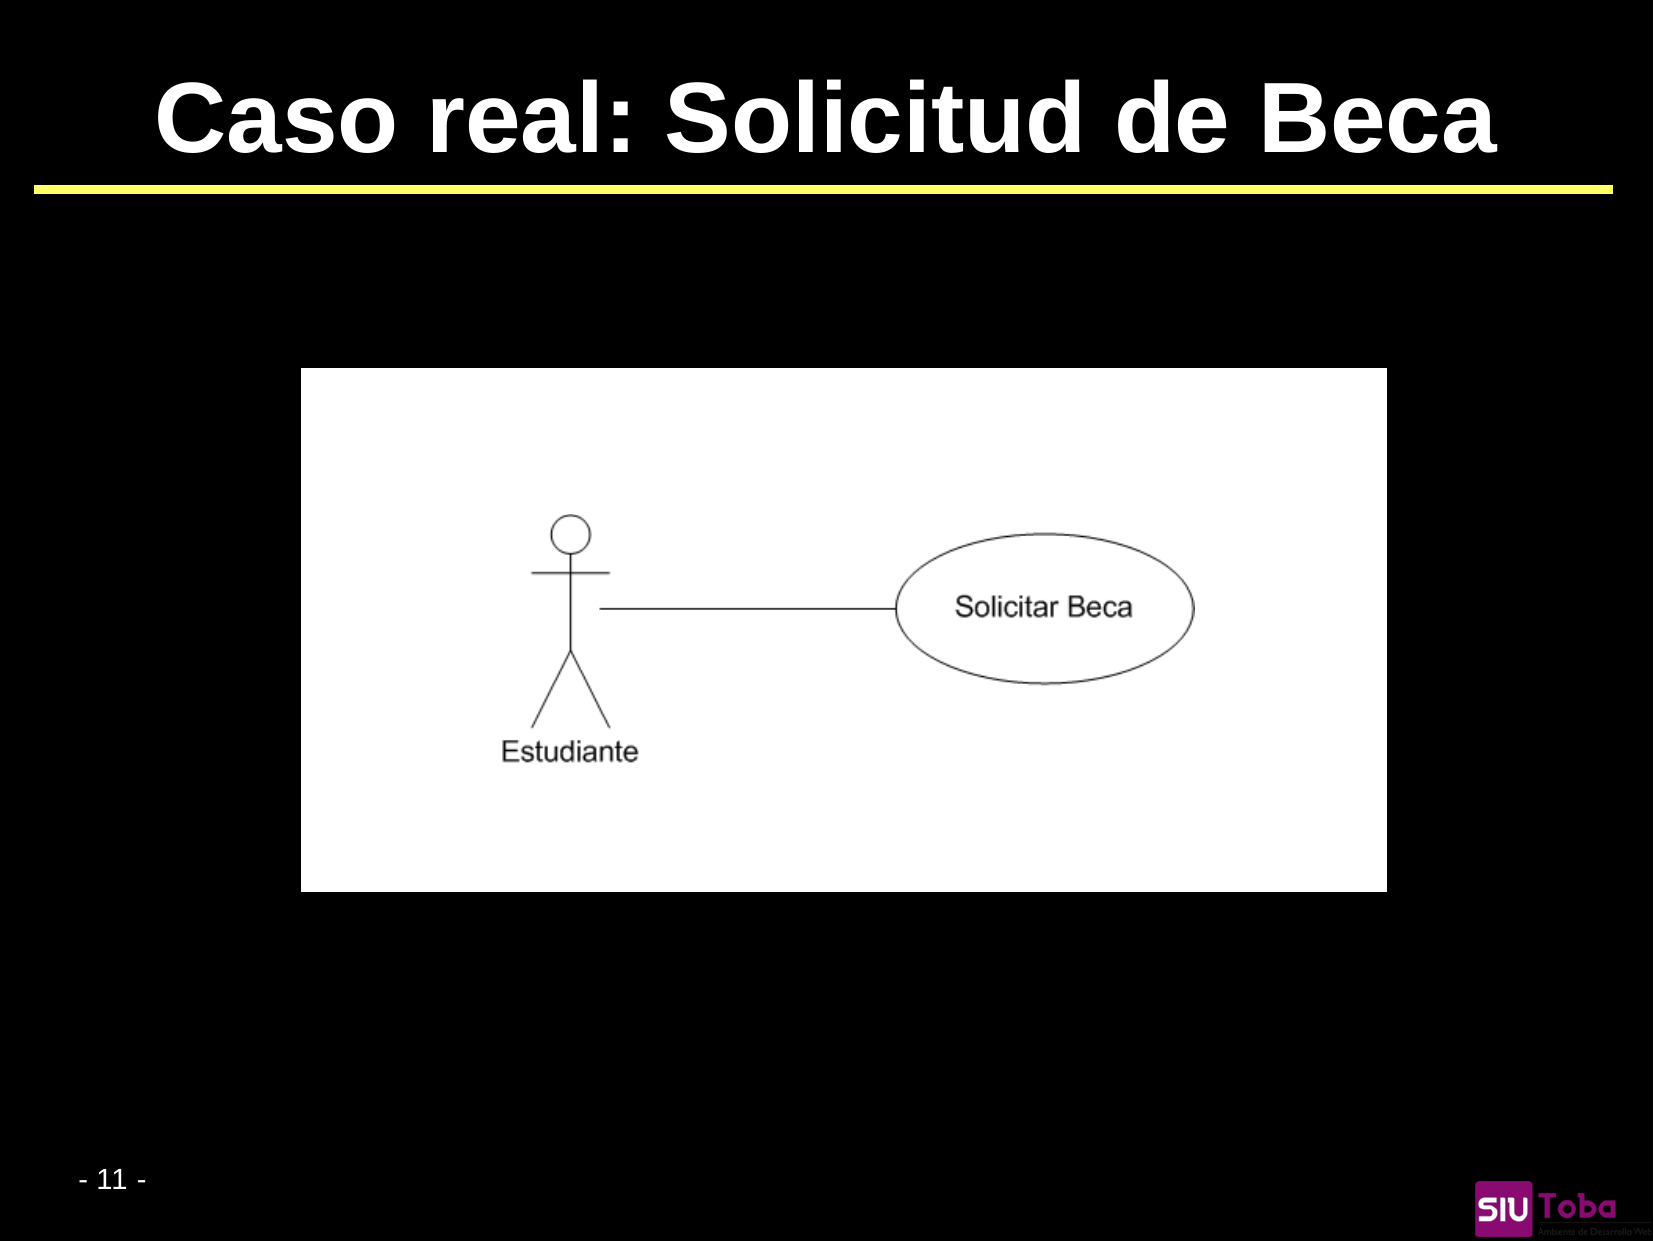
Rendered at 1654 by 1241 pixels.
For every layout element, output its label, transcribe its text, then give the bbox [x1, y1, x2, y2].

title Caso real: Solicitud de Beca [58, 47, 1594, 188]
text_box [300, 367, 1388, 893]
picture [1475, 1181, 1652, 1237]
picture [501, 514, 1195, 772]
